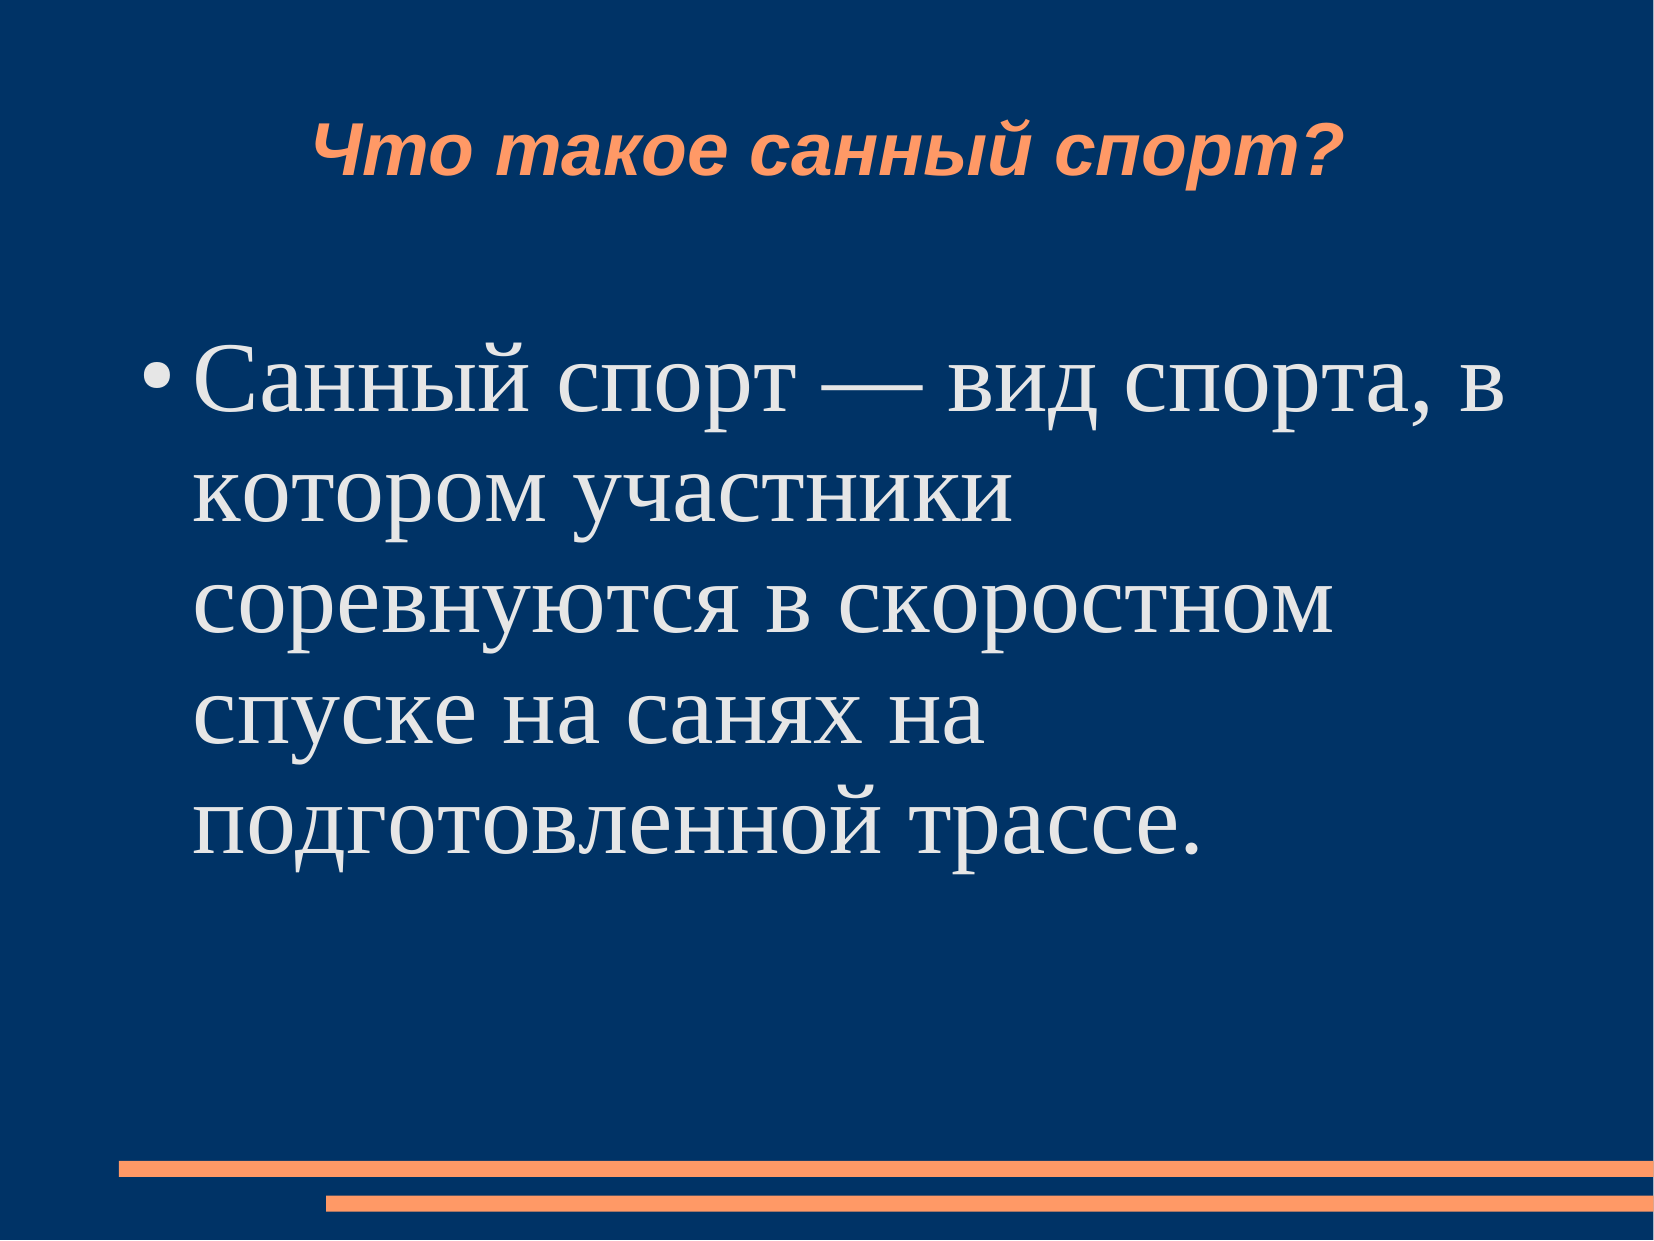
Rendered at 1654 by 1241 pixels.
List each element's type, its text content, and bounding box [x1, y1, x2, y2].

title Что такое санный спорт? [121, 46, 1534, 254]
list Санный спорт — вид спорта, в котором участники соревнуются в скоростном спуске на санях на подготовленной трассе. [121, 322, 1561, 1132]
